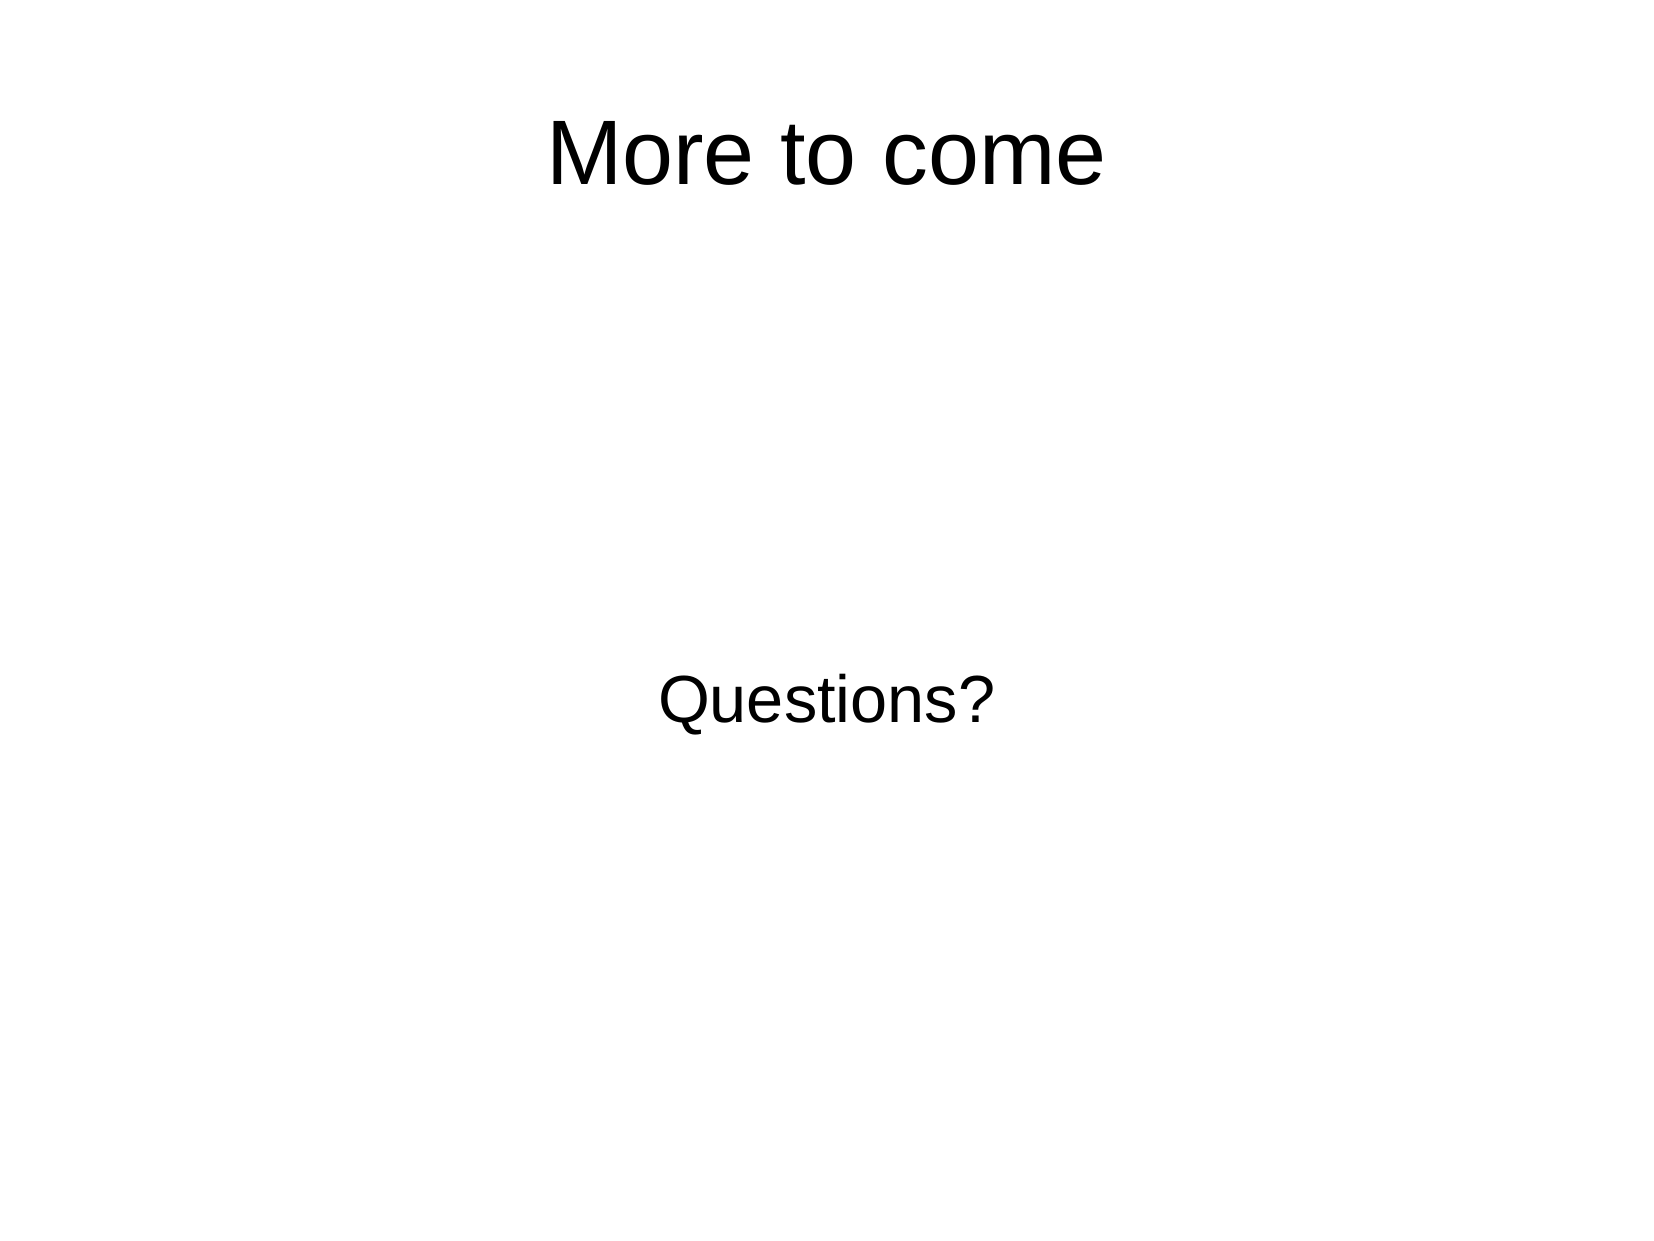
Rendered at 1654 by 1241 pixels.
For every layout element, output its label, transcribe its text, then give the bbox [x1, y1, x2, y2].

subtitle Questions? [82, 297, 1571, 1102]
title More to come [82, 49, 1571, 257]
